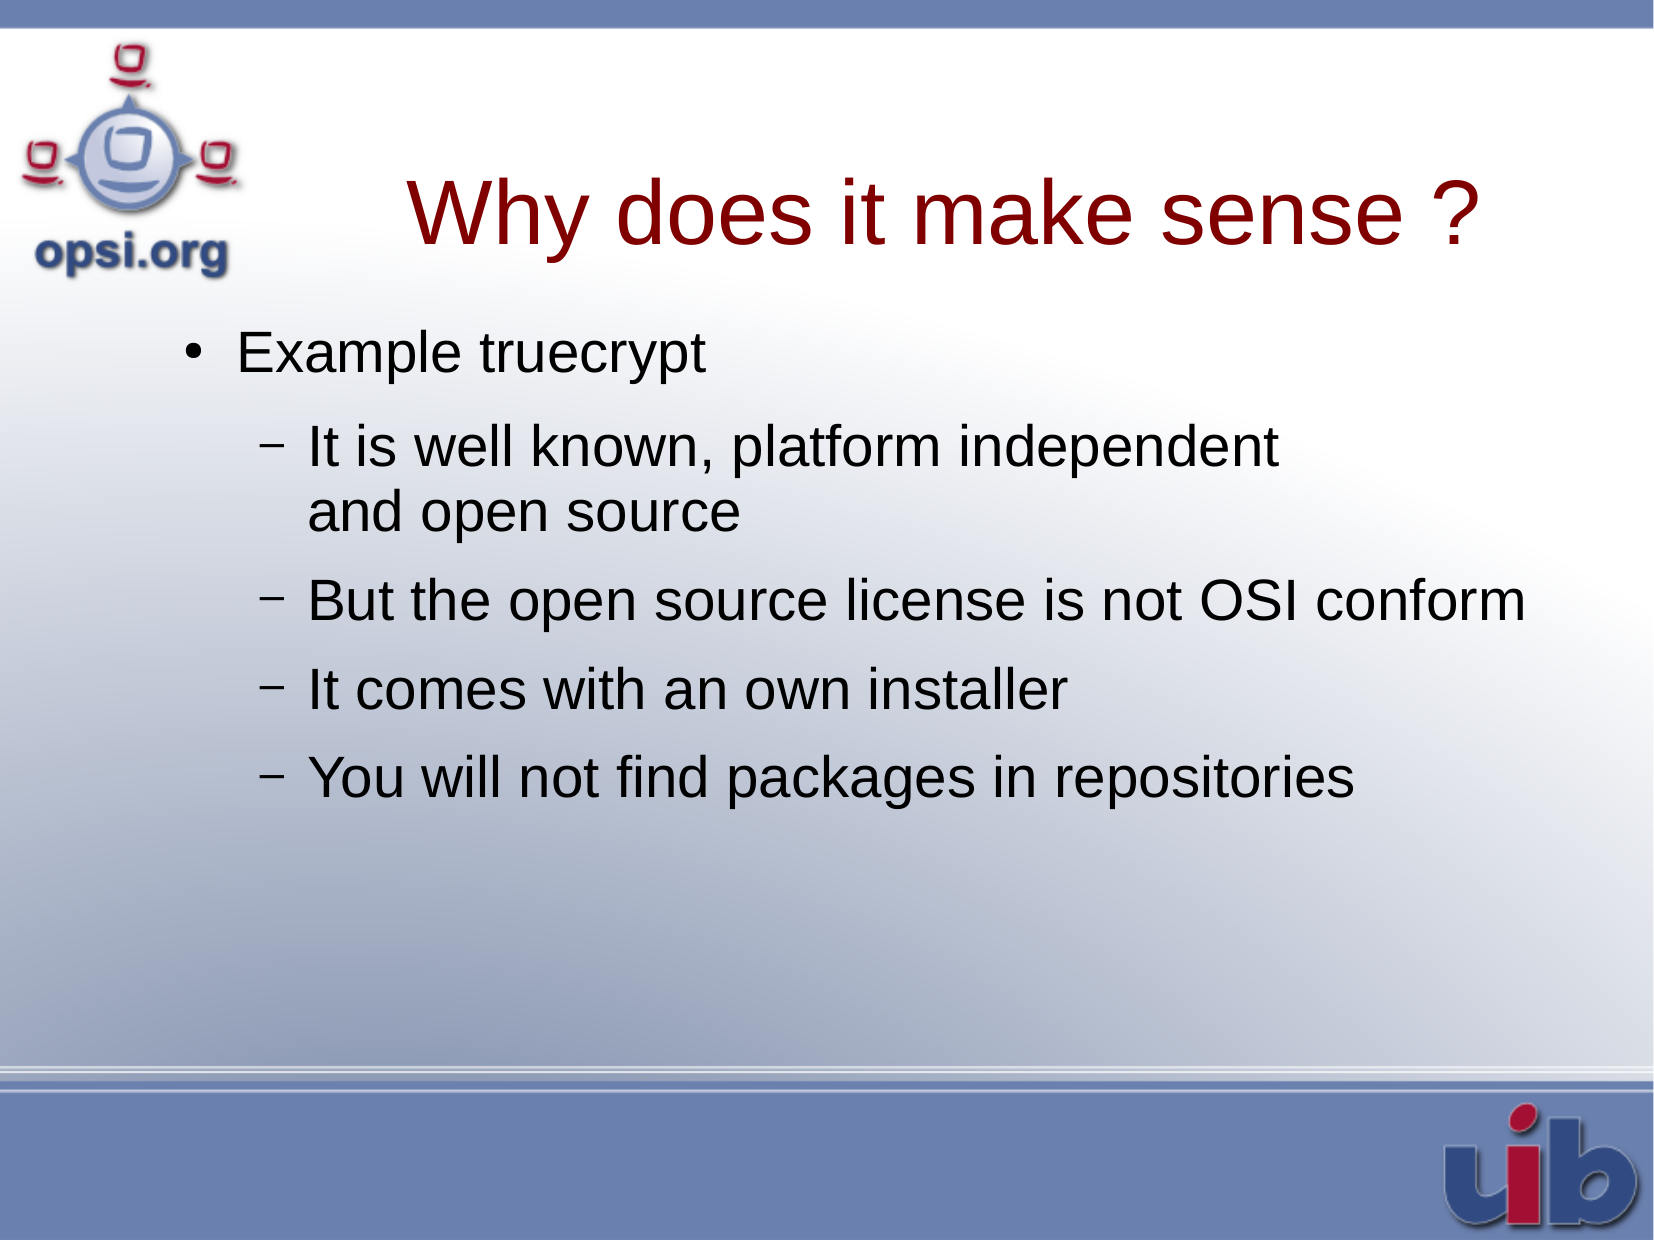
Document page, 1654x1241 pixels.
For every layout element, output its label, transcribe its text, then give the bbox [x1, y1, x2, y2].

title Why does it make sense ? [236, 147, 1654, 278]
picture [0, 0, 1654, 1241]
list Example truecrypt It is well known, platform independent and open source But the open source license is not OSI conform It comes with an own installer You will not find packages in repositories [165, 319, 1648, 1034]
